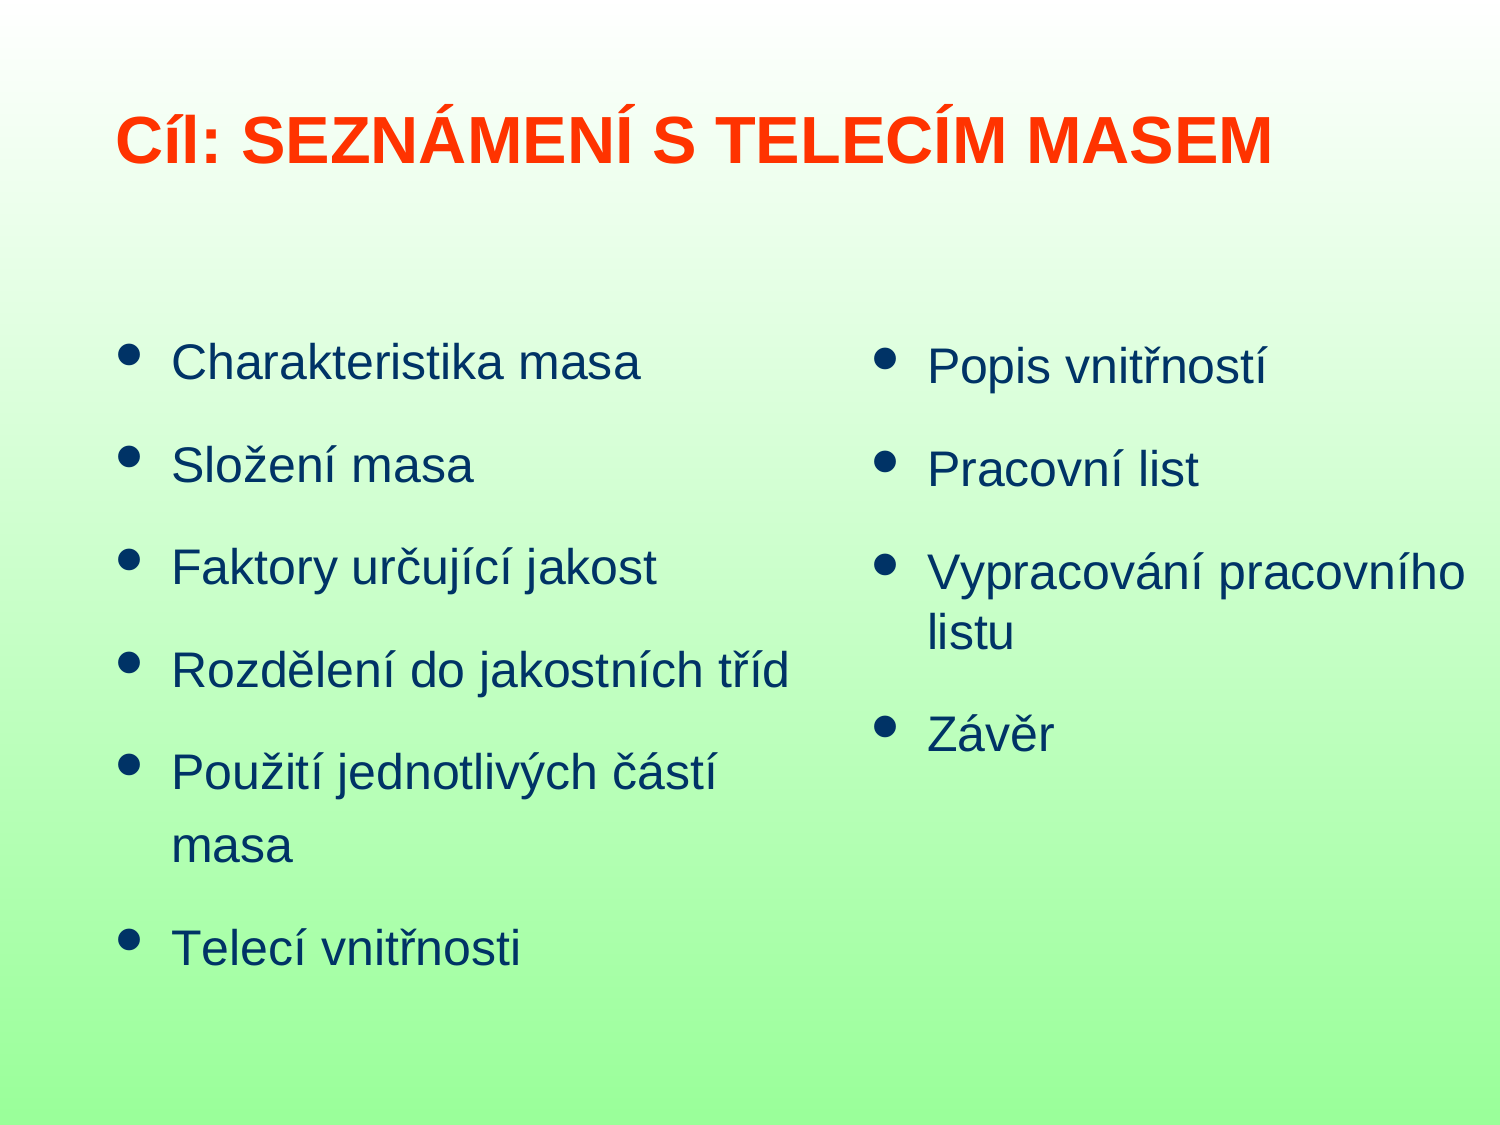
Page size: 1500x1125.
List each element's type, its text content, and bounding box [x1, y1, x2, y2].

list Charakteristika masa Složení masa Faktory určující jakost Rozdělení do jakostních tříd Použití jednotlivých částí masa Telecí vnitřnosti [100, 321, 1022, 1125]
text_box Popis vnitřností Pracovní list Vypracování pracovního listu Závěr [856, 326, 1500, 1010]
title Cíl: SEZNÁMENÍ S TELECÍM MASEM [100, 101, 1377, 266]
